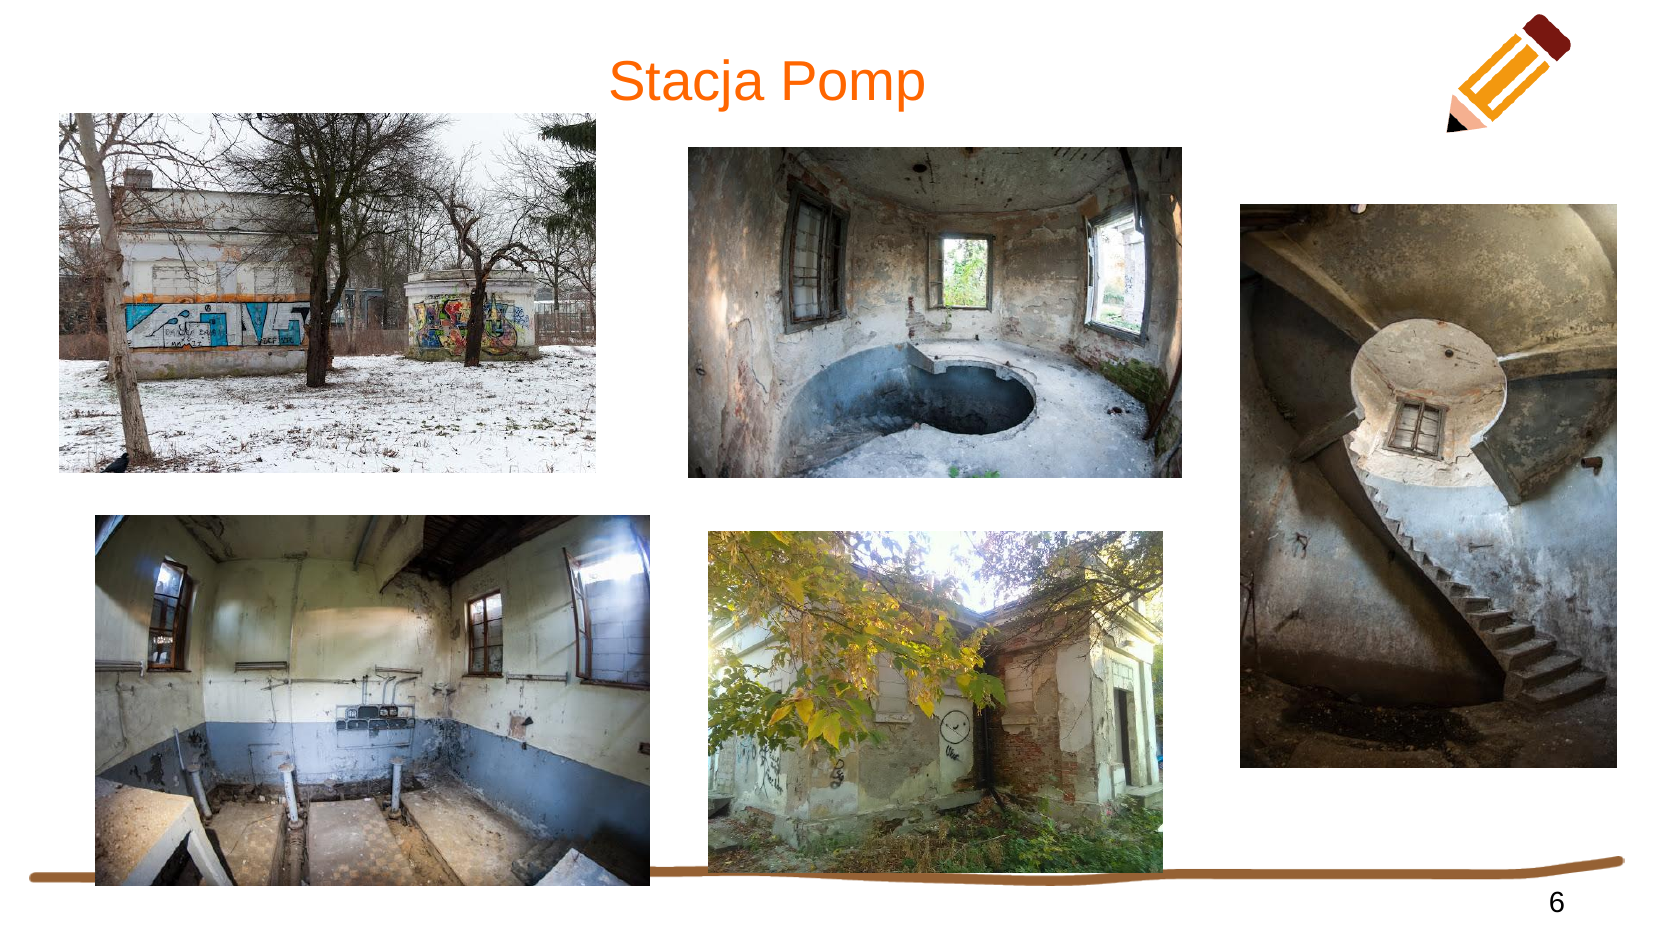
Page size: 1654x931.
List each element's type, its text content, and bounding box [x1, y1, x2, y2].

picture [1446, 14, 1571, 133]
picture [59, 113, 596, 473]
title Stacja Pomp [88, 29, 1447, 133]
picture [29, 515, 1625, 886]
picture [1240, 204, 1617, 768]
picture [688, 147, 1182, 478]
